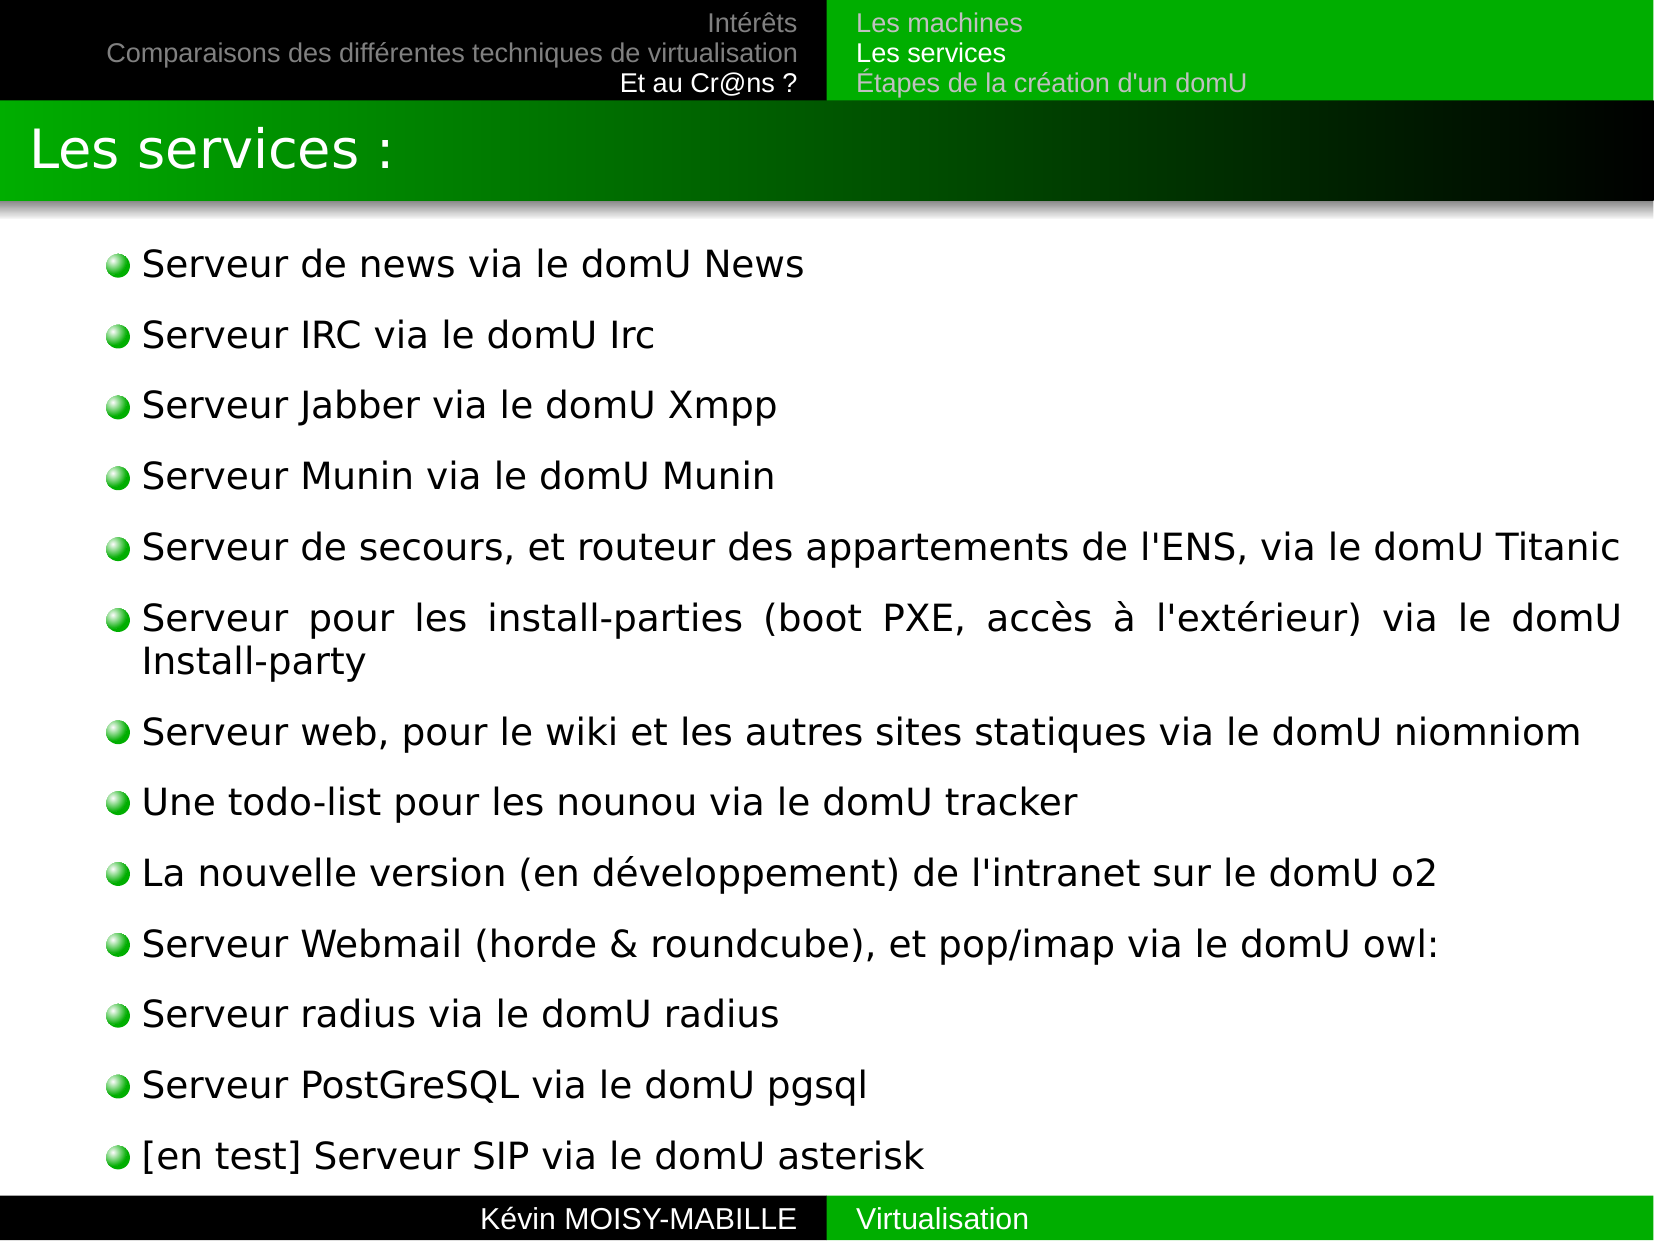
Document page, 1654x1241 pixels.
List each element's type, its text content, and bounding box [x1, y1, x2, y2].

text_box [106, 933, 130, 957]
text_box [106, 1003, 130, 1028]
text_box [0, 0, 1654, 219]
text_box Kévin MOISY-MABILLE [0, 1202, 798, 1238]
text_box [106, 1074, 130, 1099]
text_box [106, 395, 130, 420]
text_box [106, 253, 130, 278]
text_box Intérêts Comparaisons des différentes techniques de virtualisation Et au Cr@ns ? [0, 7, 798, 99]
text_box [106, 466, 130, 491]
text_box [106, 608, 130, 632]
text_box [106, 720, 130, 745]
text_box Virtualisation [856, 1202, 1654, 1238]
text_box [106, 537, 130, 562]
text_box Les services : [29, 118, 1654, 184]
text_box Serveur de news via le domU News Serveur IRC via le domU Irc Serveur Jabber via le domU Xmpp Serveur Munin via le domU Munin Serveur de secours, et routeur des appartements de l'ENS, via le domU Titanic Serveur pour les install-parties (boot PXE, accès à l'extérieur) via le domU Install-party Serveur web, pour le wiki et les autres sites statiques via le domU niomniom Une todo-list pour les nounou via le domU tracker La nouvelle version (en développement) de l'intranet sur le domU o2 Serveur Webmail (horde & roundcube), et pop/imap via le domU owl: Serveur radius via le domU radius Serveur PostGreSQL via le domU pgsql [en test] Serveur SIP via le domU asterisk [141, 242, 1625, 1179]
text_box [106, 1145, 130, 1170]
text_box [0, 1195, 1654, 1241]
text_box [106, 324, 130, 349]
text_box Les machines Les services Étapes de la création d'un domU [856, 7, 1654, 99]
text_box [106, 862, 130, 886]
text_box [106, 791, 130, 816]
